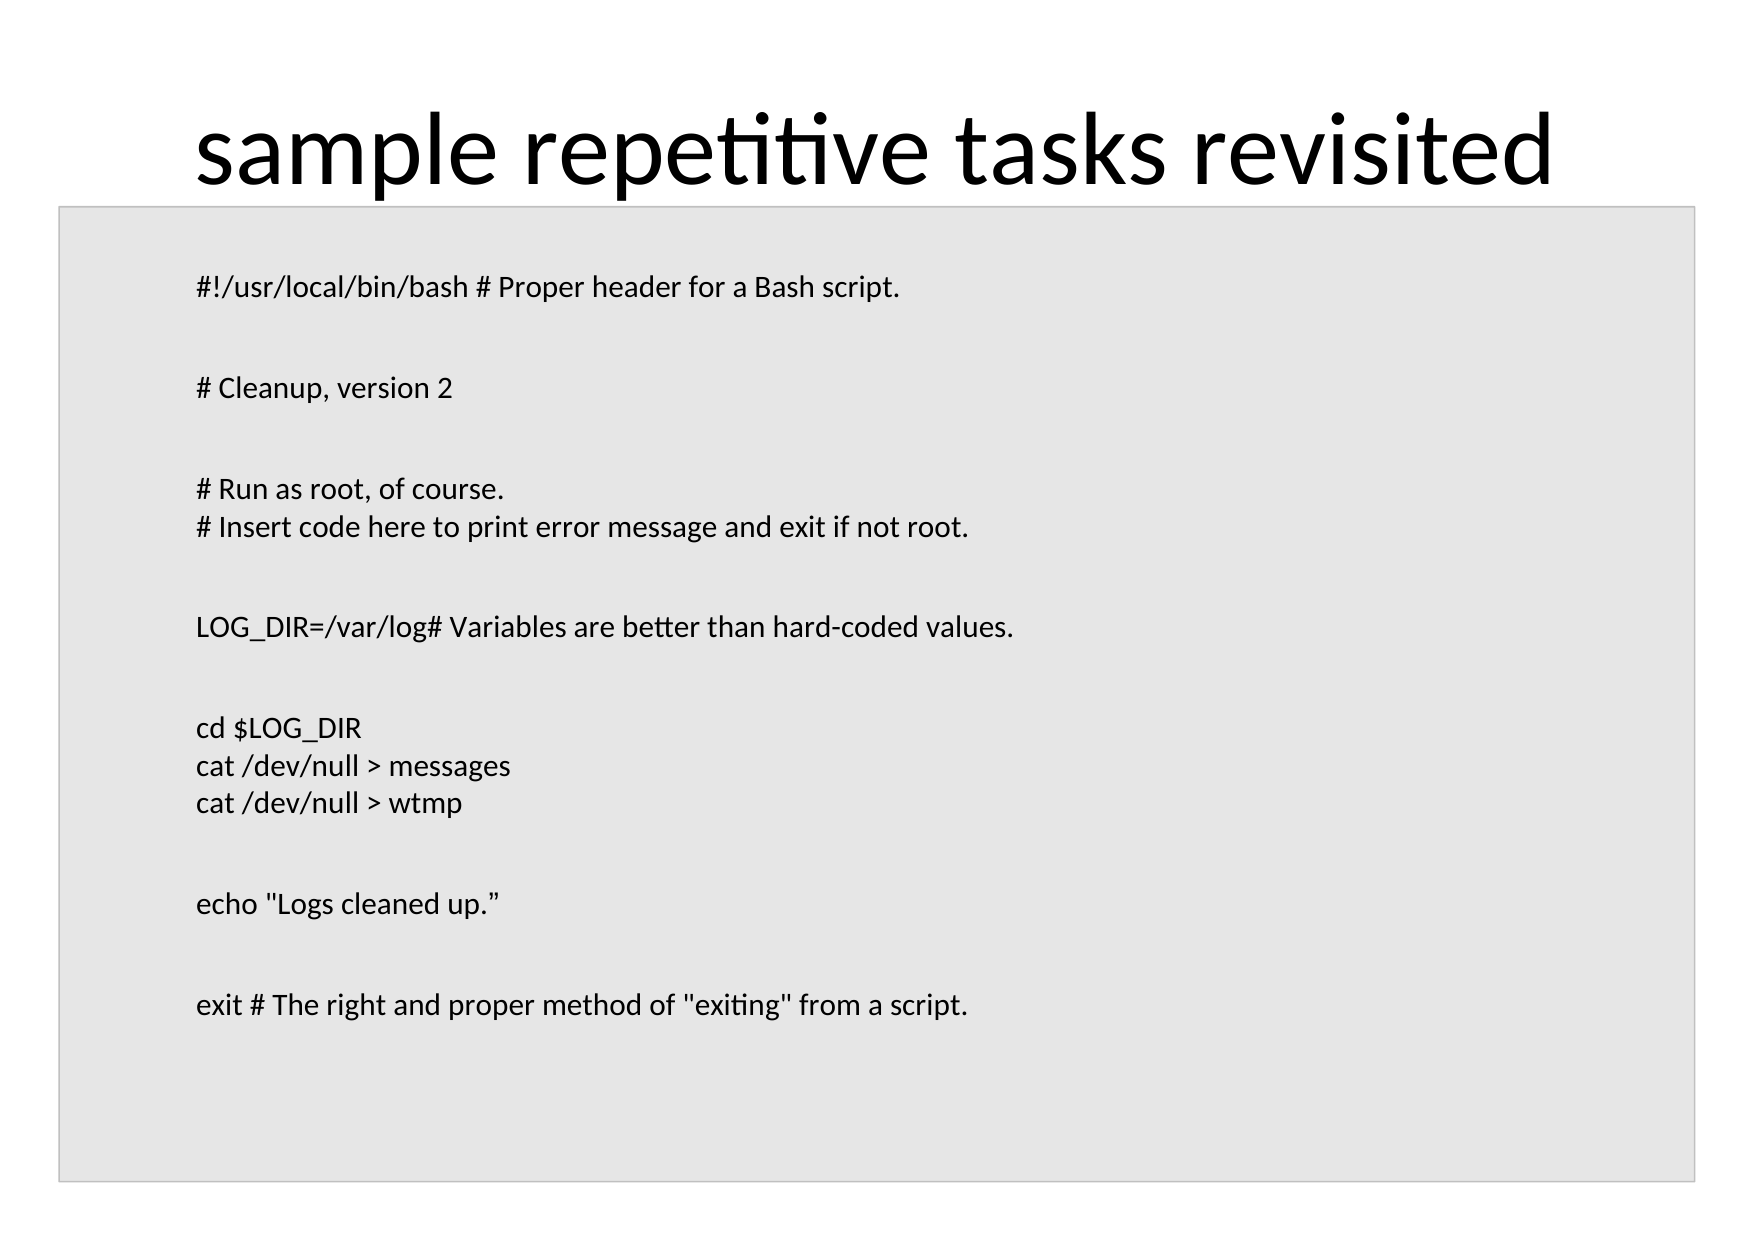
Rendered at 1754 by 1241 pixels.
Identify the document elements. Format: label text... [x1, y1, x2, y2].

text_box [59, 236, 1695, 1182]
title sample repetitive tasks revisited [59, 48, 1695, 236]
list #!/usr/local/bin/bash # Proper header for a Bash script. # Cleanup, version 2 # Run as root, of course. # Insert code here to print error message and exit if not root. LOG_DIR=/var/log# Variables are better than hard-coded values. cd $LOG_DIR cat /dev/null > messages cat /dev/null > wtmp echo "Logs cleaned up.” exit # The right and proper method of "exiting" from a script. [179, 195, 1576, 1079]
